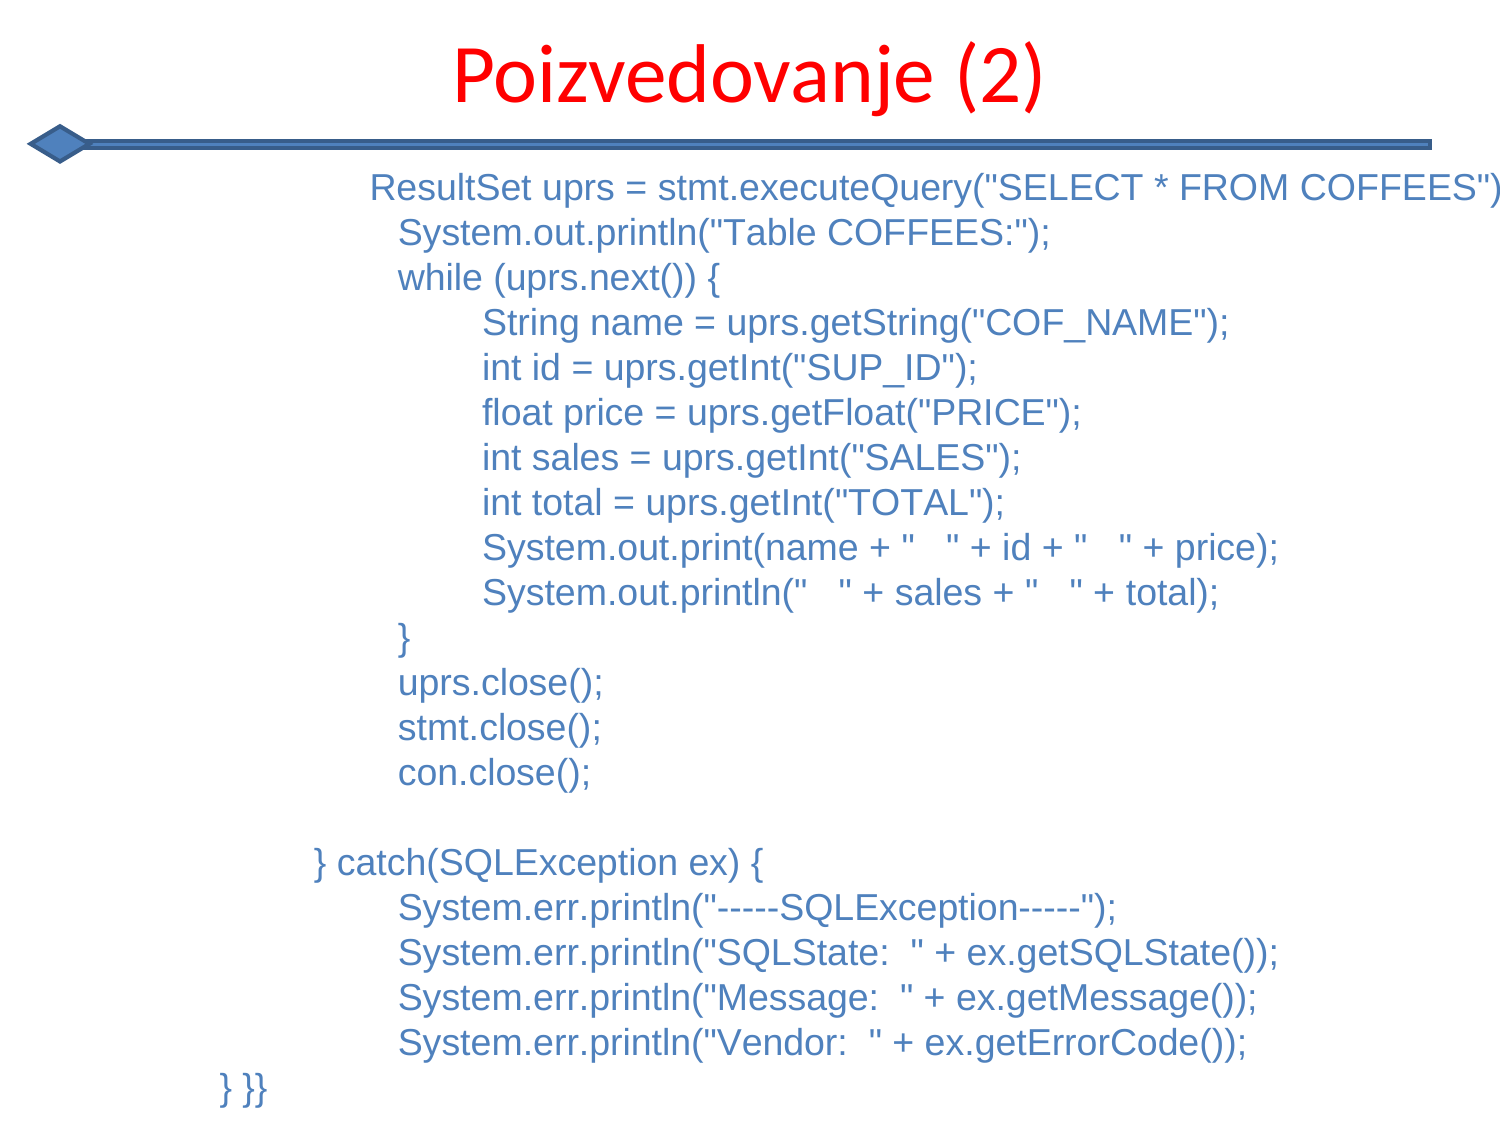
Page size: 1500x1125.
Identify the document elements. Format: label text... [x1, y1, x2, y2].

title Poizvedovanje (2) [75, 0, 1426, 138]
text_box ResultSet uprs = stmt.executeQuery("SELECT * FROM COFFEES"); System.out.println("Table COFFEES:"); while (uprs.next()) { String name = uprs.getString("COF_NAME"); int id = uprs.getInt("SUP_ID"); float price = uprs.getFloat("PRICE"); int sales = uprs.getInt("SALES"); int total = uprs.getInt("TOTAL"); System.out.print(name + " " + id + " " + price); System.out.println(" " + sales + " " + total); } uprs.close(); stmt.close(); con.close(); } catch(SQLException ex) { System.err.println("-----SQLException-----"); System.err.println("SQLState: " + ex.getSQLState()); System.err.println("Message: " + ex.getMessage()); System.err.println("Vendor: " + ex.getErrorCode()); } }} [131, 155, 1500, 1116]
